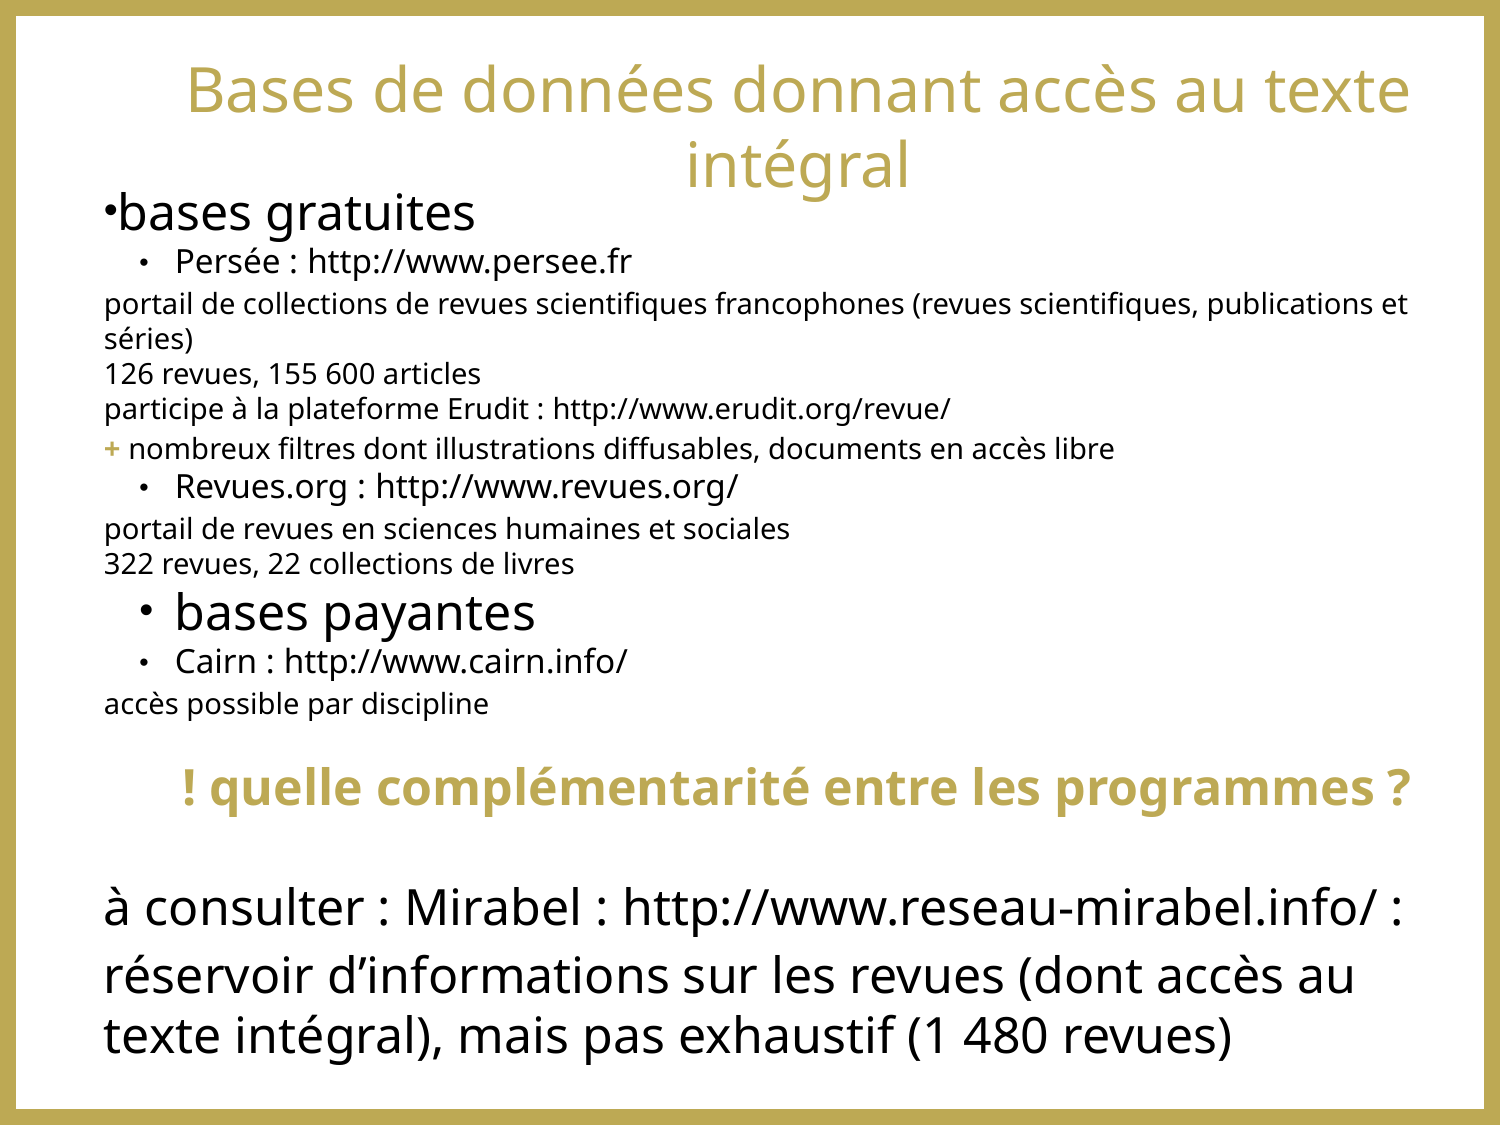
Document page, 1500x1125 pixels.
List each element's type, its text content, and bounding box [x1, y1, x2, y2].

text_box [0, 0, 1500, 1125]
text_box bases gratuites Persée : http://www.persee.fr portail de collections de revues scientifiques francophones (revues scientifiques, publications et séries) 126 revues, 155 600 articles participe à la plateforme Erudit : http://www.erudit.org/revue/ + nombreux filtres dont illustrations diffusables, documents en accès libre Revues.org : http://www.revues.org/ portail de revues en sciences humaines et sociales 322 revues, 22 collections de livres bases payantes Cairn : http://www.cairn.info/ accès possible par discipline ! quelle complémentarité entre les programmes ? à consulter : Mirabel : http://www.reseau-mirabel.info/ : réservoir d’informations sur les revues (dont accès au texte intégral), mais pas exhaustif (1 480 revues) [89, 172, 1440, 1114]
text_box Bases de données donnant accès au texte intégral [123, 42, 1474, 161]
